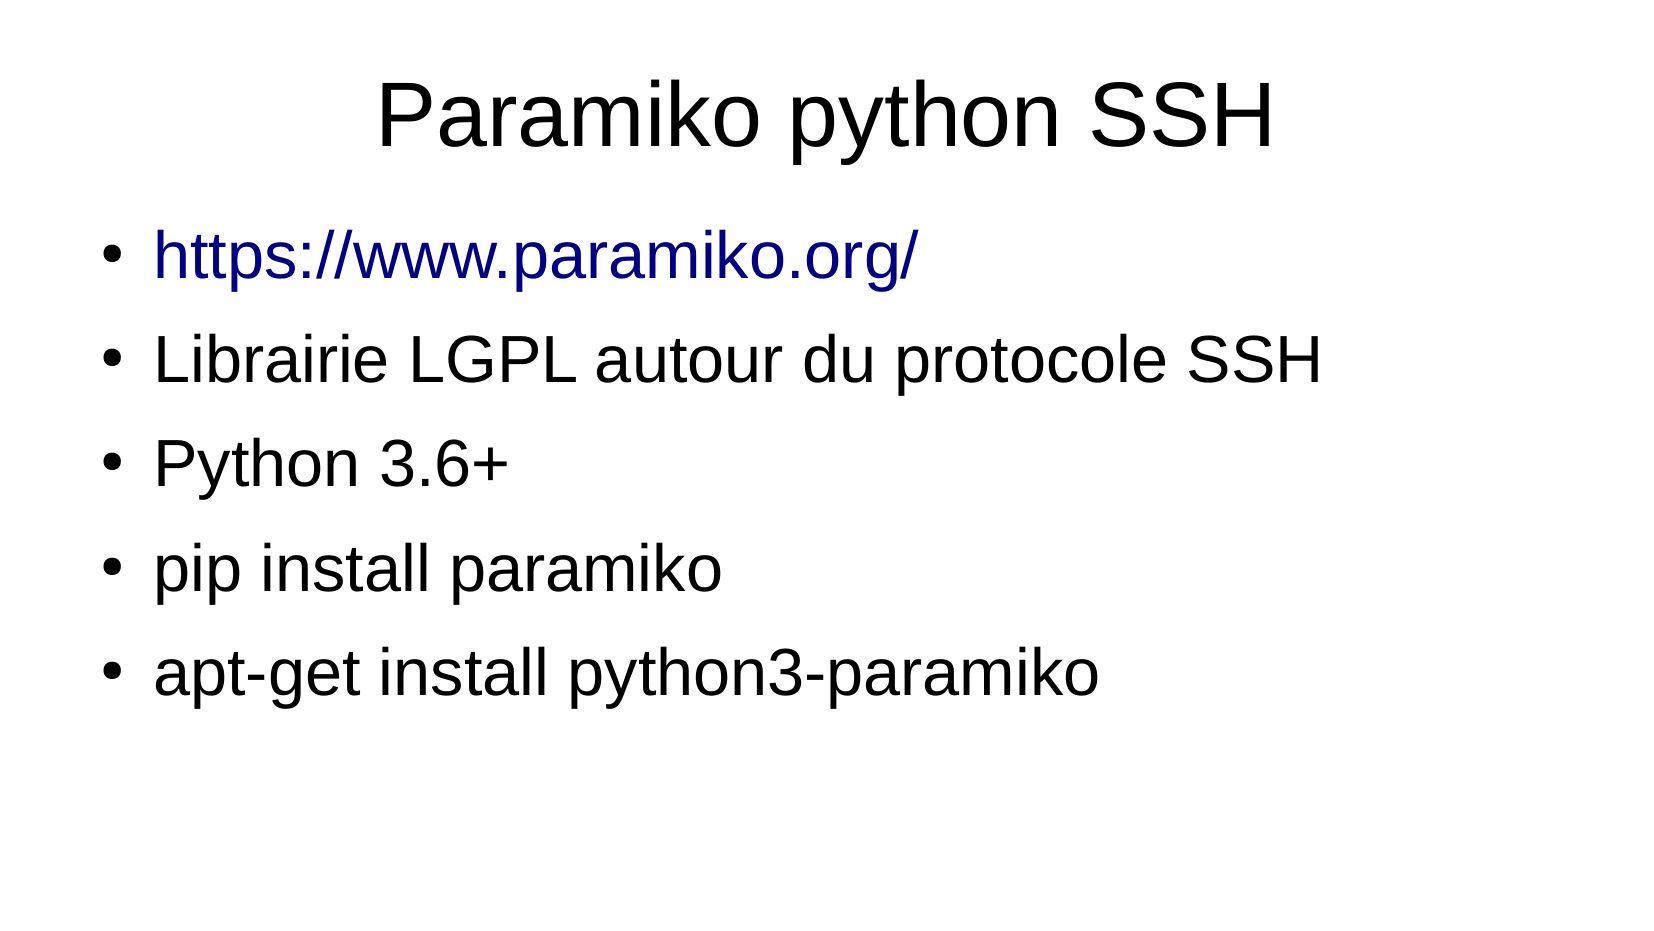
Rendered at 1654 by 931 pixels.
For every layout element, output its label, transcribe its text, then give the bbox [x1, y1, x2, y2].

title Paramiko python SSH [82, 37, 1571, 193]
list https://www.paramiko.org/ Librairie LGPL autour du protocole SSH Python 3.6+ pip install paramiko apt-get install python3-paramiko [82, 217, 1571, 758]
